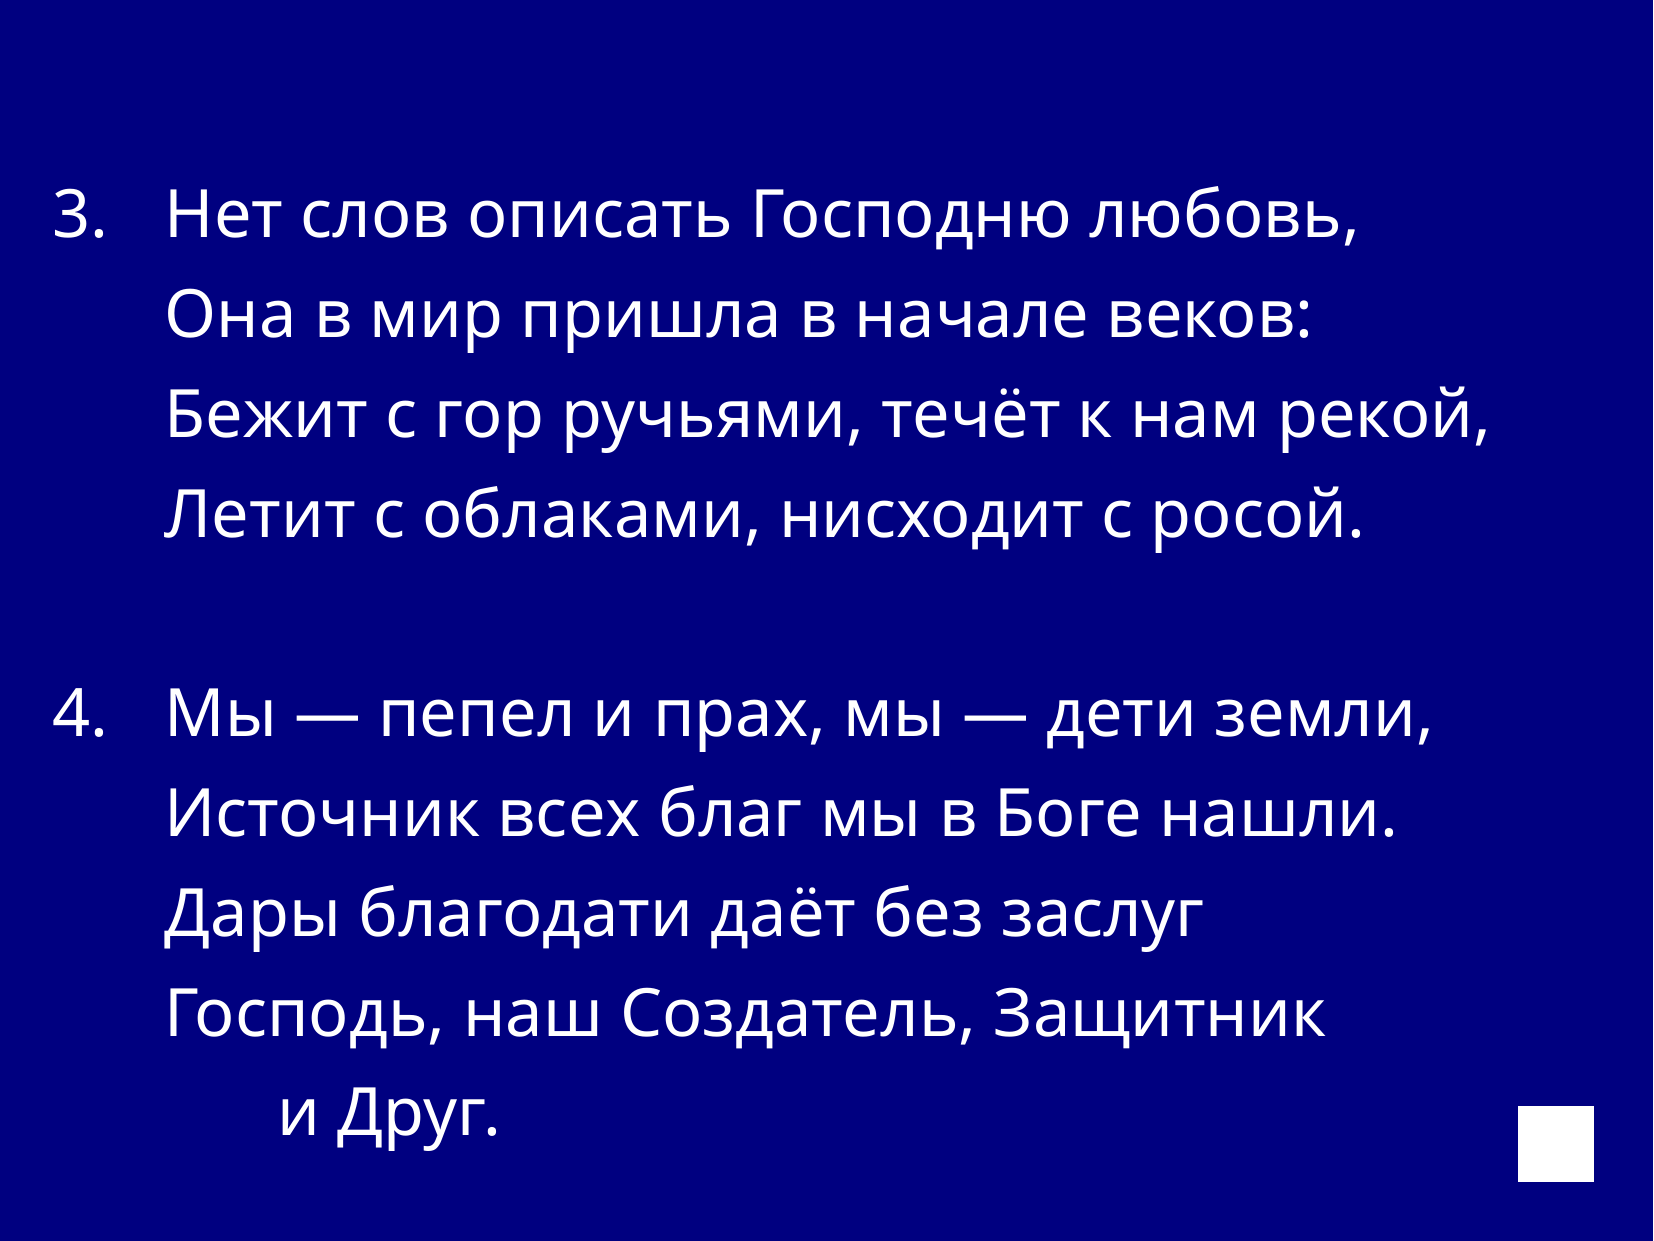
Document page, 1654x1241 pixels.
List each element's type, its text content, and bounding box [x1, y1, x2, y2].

text_box 3. Нет слов описать Господню любовь, Она в мир пришла в начале веков: Бежит с гор ручьями, течёт к нам рекой, Летит с облаками, нисходит с росой. 4. Мы — пепел и прах, мы — дети земли, Источник всех благ мы в Боге нашли. Дары благодати даёт без заслуг Господь, наш Создатель, Защитник и Друг. [37, 150, 1653, 1163]
text_box [1518, 1163, 1594, 1182]
